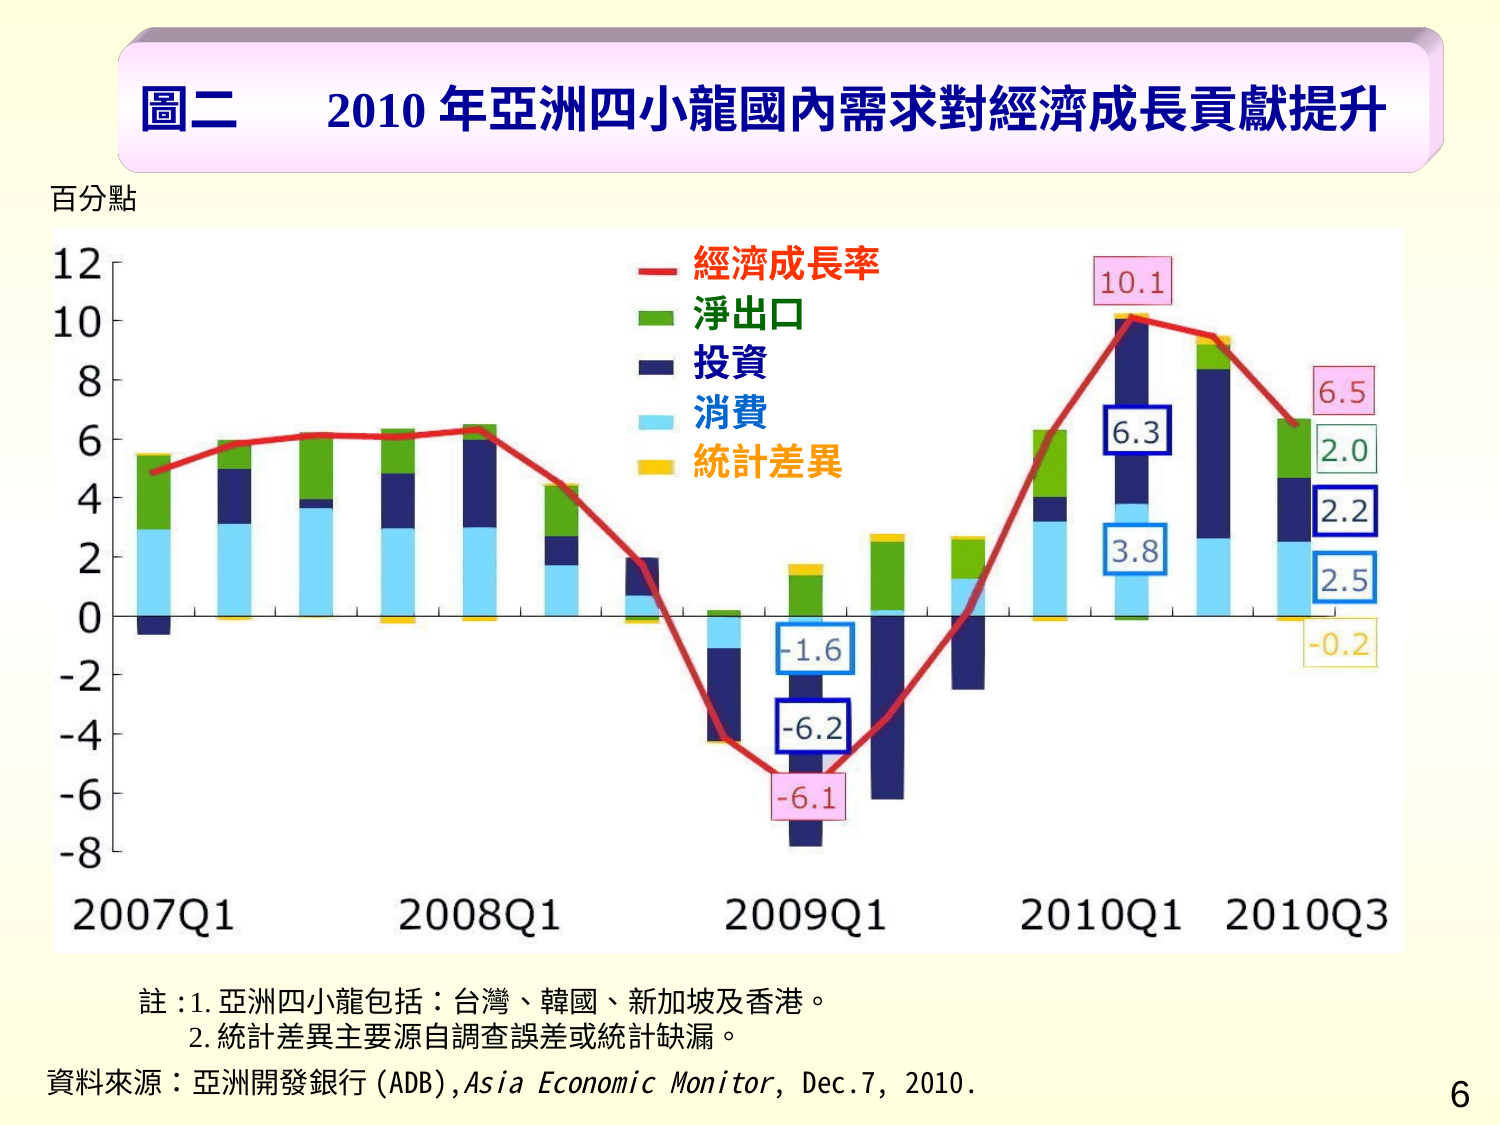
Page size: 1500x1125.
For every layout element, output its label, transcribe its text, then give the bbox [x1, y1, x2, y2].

text_box 經濟成長率 淨出口 投資 消費 統計差異 [679, 230, 987, 492]
text_box 註:1.亞洲四小龍包括：台灣、韓國、新加坡及香港。 2.統計差異主要源自調查誤差或統計缺漏。 [123, 976, 1247, 1062]
picture [53, 227, 1404, 953]
text_box 圖二 2010年亞洲四小龍國內需求對經濟成長貢獻提升 [1430, 54, 1439, 149]
text_box 資料來源：亞洲開發銀行(ADB),Asia Economic Monitor, Dec.7, 2010. [31, 1056, 1058, 1123]
text_box 百分點 [35, 172, 266, 224]
